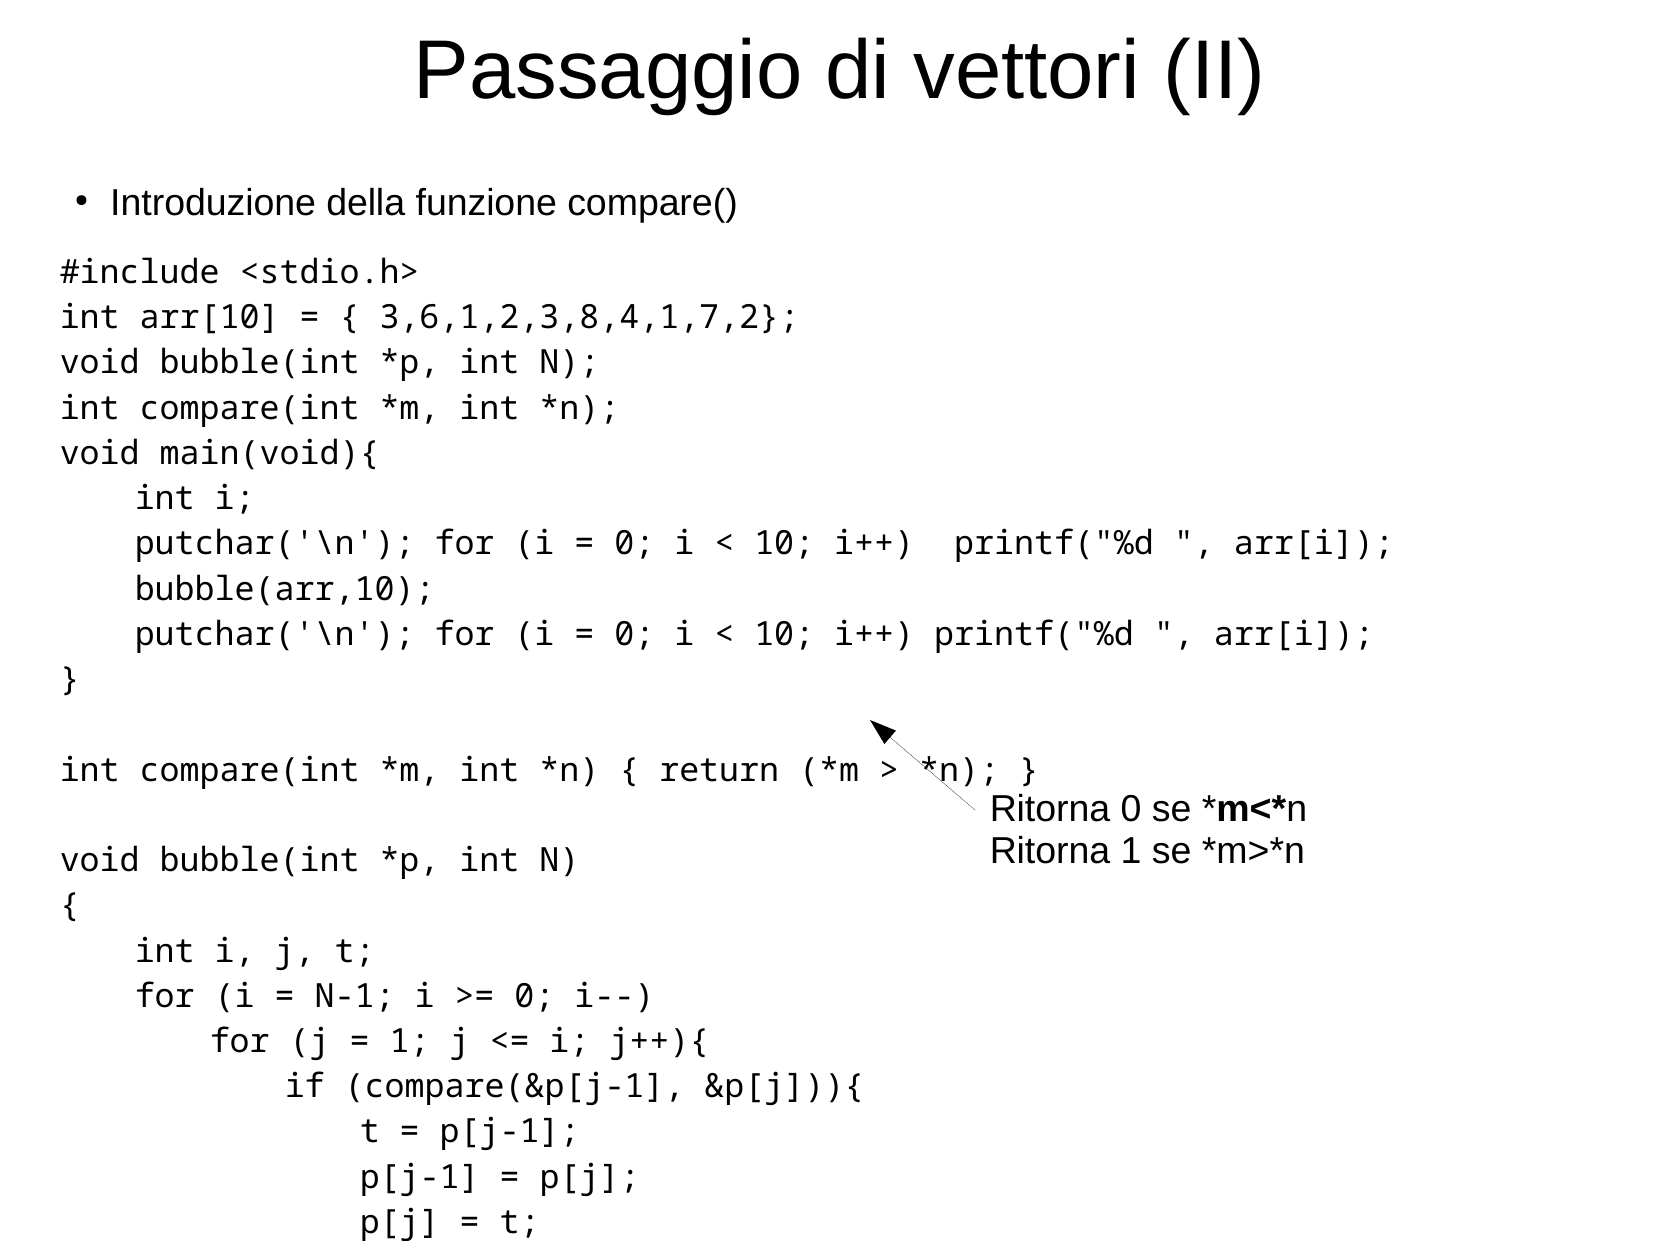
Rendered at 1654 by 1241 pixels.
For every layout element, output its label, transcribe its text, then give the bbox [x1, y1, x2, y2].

title Passaggio di vettori (II) [30, 0, 1621, 174]
text_box Introduzione della funzione compare() [60, 173, 1366, 231]
text_box [960, 796, 975, 809]
text_box #include <stdio.h> int arr[10] = { 3,6,1,2,3,8,4,1,7,2}; void bubble(int *p, int N); int compare(int *m, int *n); void main(void){ int i; putchar('\n'); for (i = 0; i < 10; i++) printf("%d ", arr[i]); bubble(arr,10); putchar('\n'); for (i = 0; i < 10; i++) printf("%d ", arr[i]); } int compare(int *m, int *n) { return (*m > *n); } void bubble(int *p, int N) { int i, j, t; for (i = N-1; i >= 0; i--) for (j = 1; j <= i; j++){ if (compare(&p[j-1], &p[j])){ t = p[j-1]; p[j-1] = p[j]; p[j] = t; } } } [45, 240, 1591, 1224]
text_box [681, 796, 991, 1201]
text_box Ritorna 0 se *m<*n Ritorna 1 se *m>*n [975, 780, 1501, 879]
